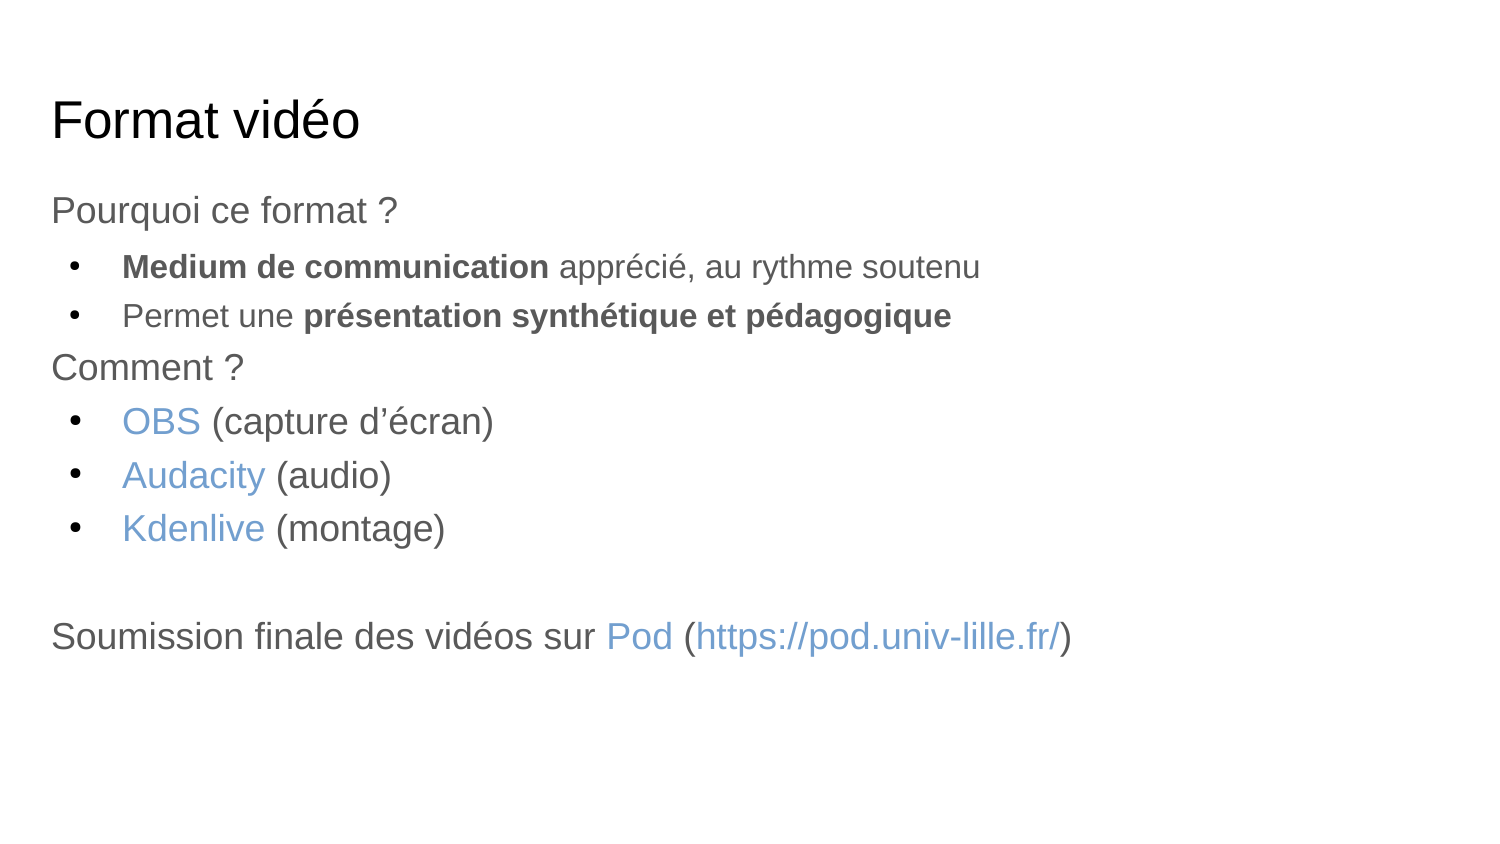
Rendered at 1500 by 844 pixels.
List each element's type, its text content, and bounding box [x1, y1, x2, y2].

title Format vidéo [51, 72, 1449, 167]
list Pourquoi ce format ? Medium de communication apprécié, au rythme soutenu Permet une présentation synthétique et pédagogique Comment ? OBS (capture d’écran) Audacity (audio) Kdenlive (montage) Soumission finale des vidéos sur Pod (https://pod.univ-lille.fr/) [51, 189, 1449, 750]
